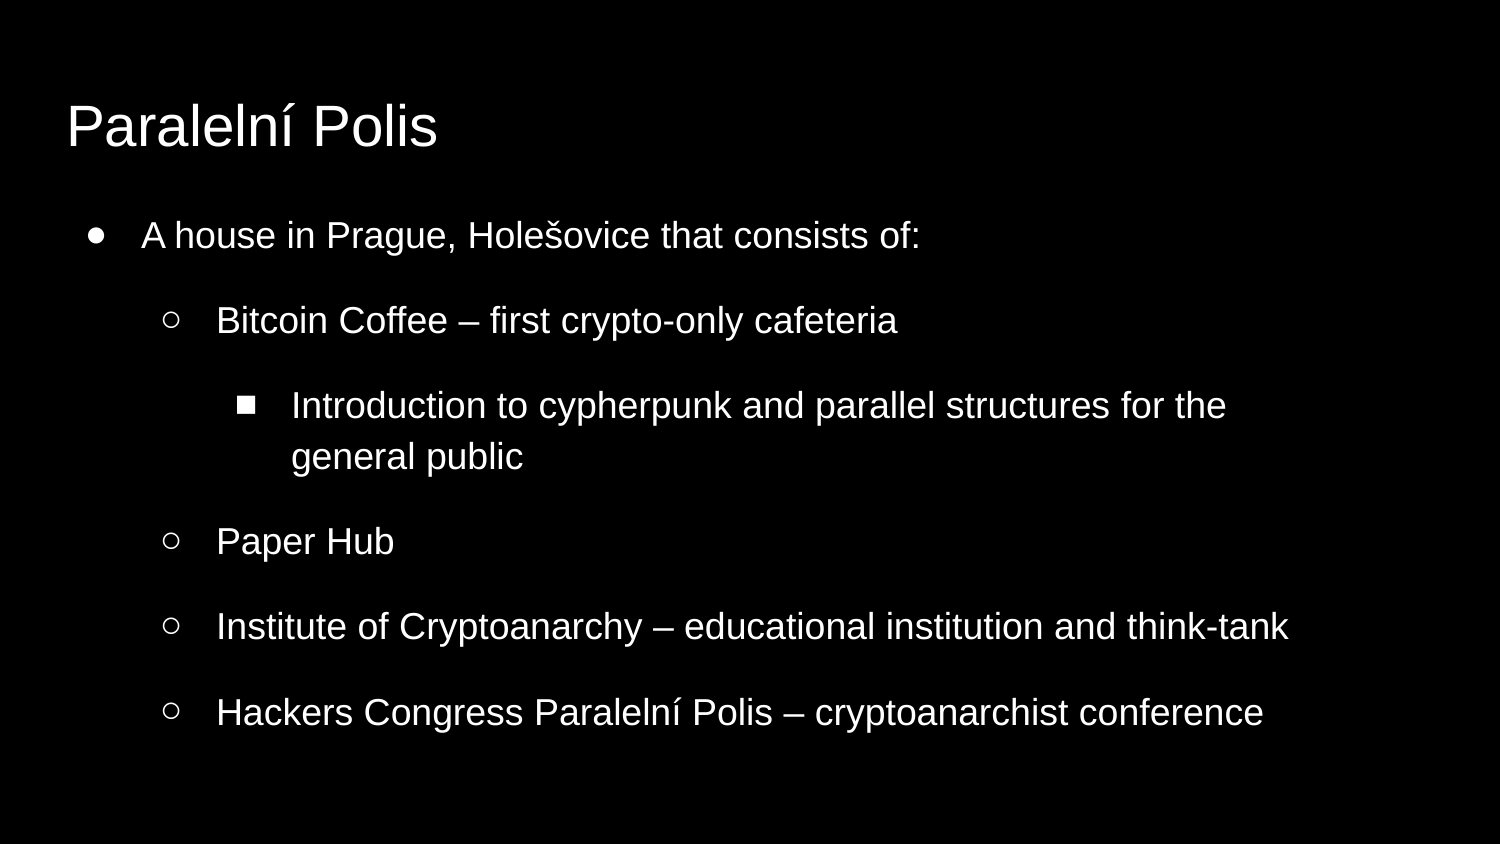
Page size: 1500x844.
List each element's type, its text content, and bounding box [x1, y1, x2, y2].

list A house in Prague, Holešovice that consists of: Bitcoin Coffee – first crypto-only cafeteria Introduction to cypherpunk and parallel structures for the general public Paper Hub Institute of Cryptoanarchy – educational institution and think-tank Hackers Congress Paralelní Polis – cryptoanarchist conference [51, 189, 1310, 750]
title Paralelní Polis [51, 72, 1449, 167]
